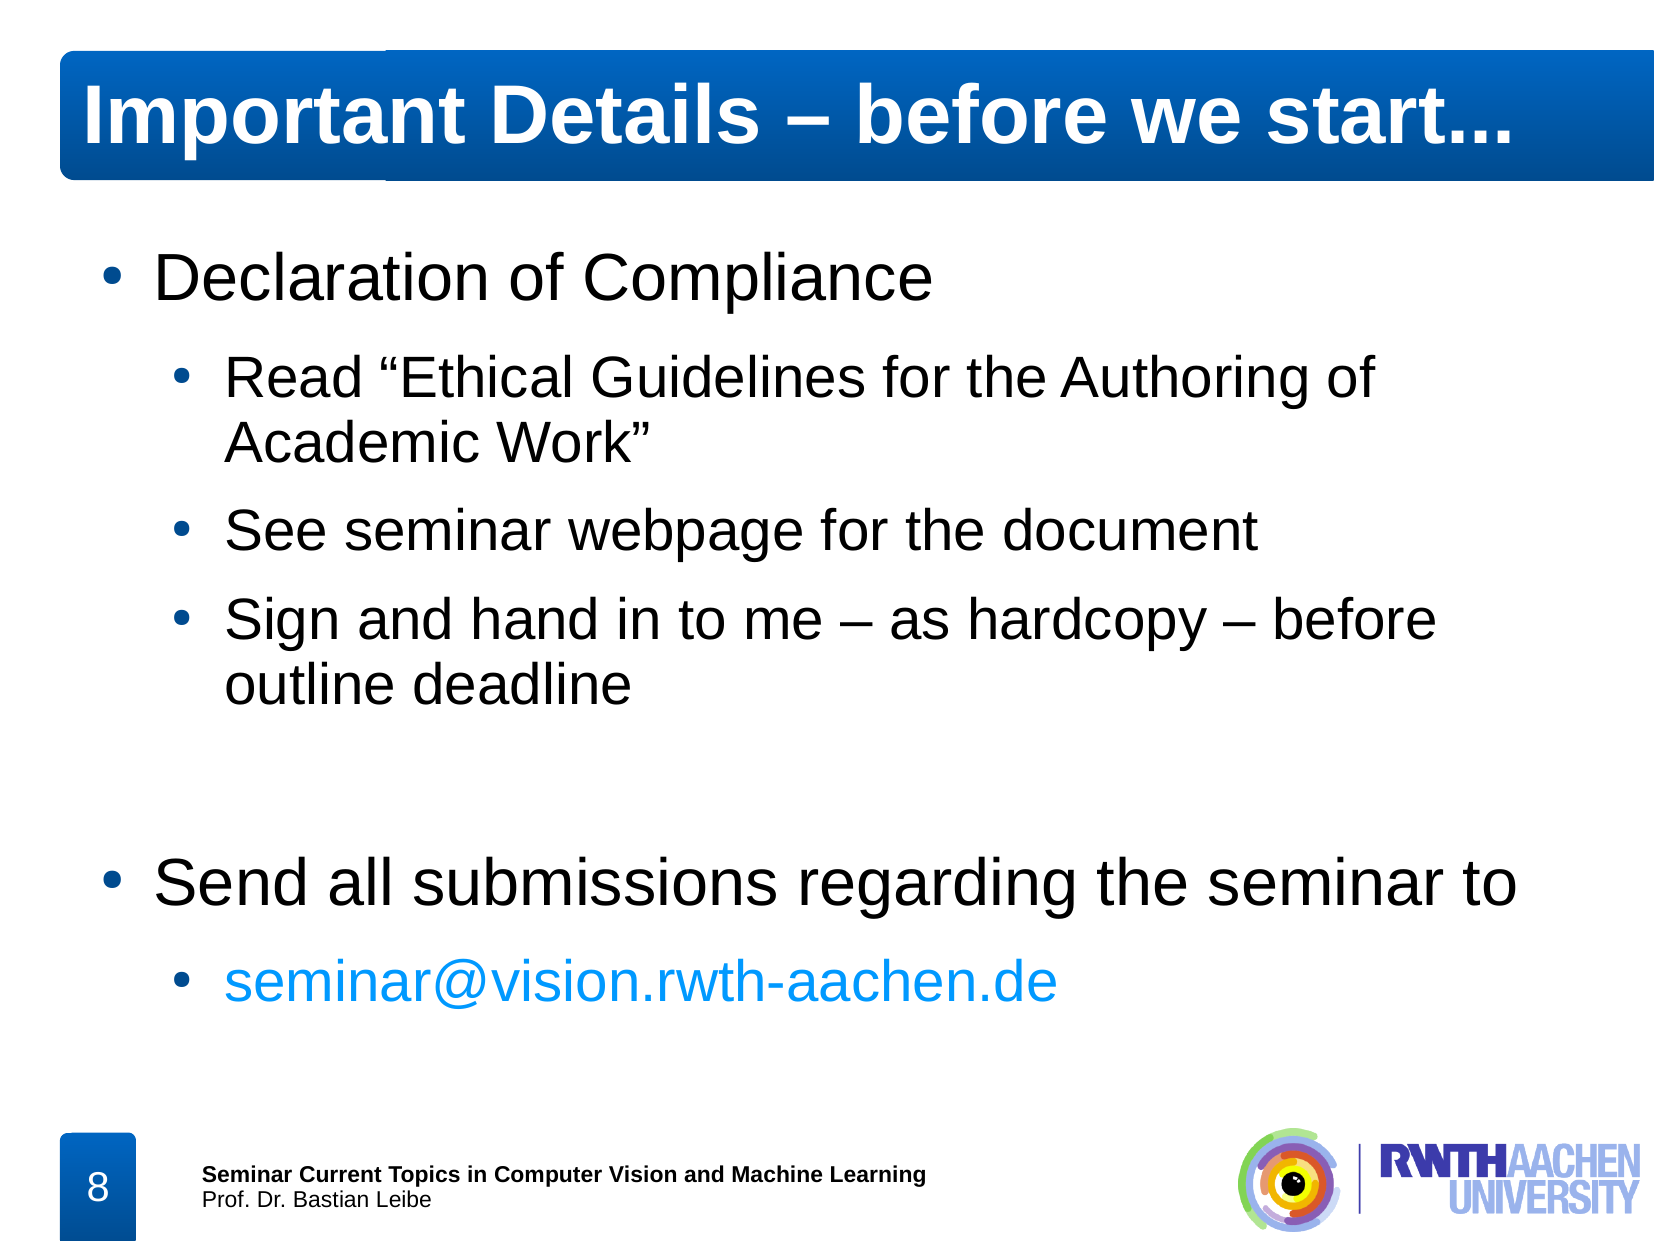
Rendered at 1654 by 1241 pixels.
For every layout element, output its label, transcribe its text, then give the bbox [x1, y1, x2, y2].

title Important Details – before we start... [82, 61, 1571, 168]
picture [1238, 1128, 1640, 1232]
list Declaration of Compliance Read “Ethical Guidelines for the Authoring of Academic Work” See seminar webpage for the document Sign and hand in to me – as hardcopy – before outline deadline Send all submissions regarding the seminar to seminar@vision.rwth-aachen.de [82, 240, 1538, 1096]
